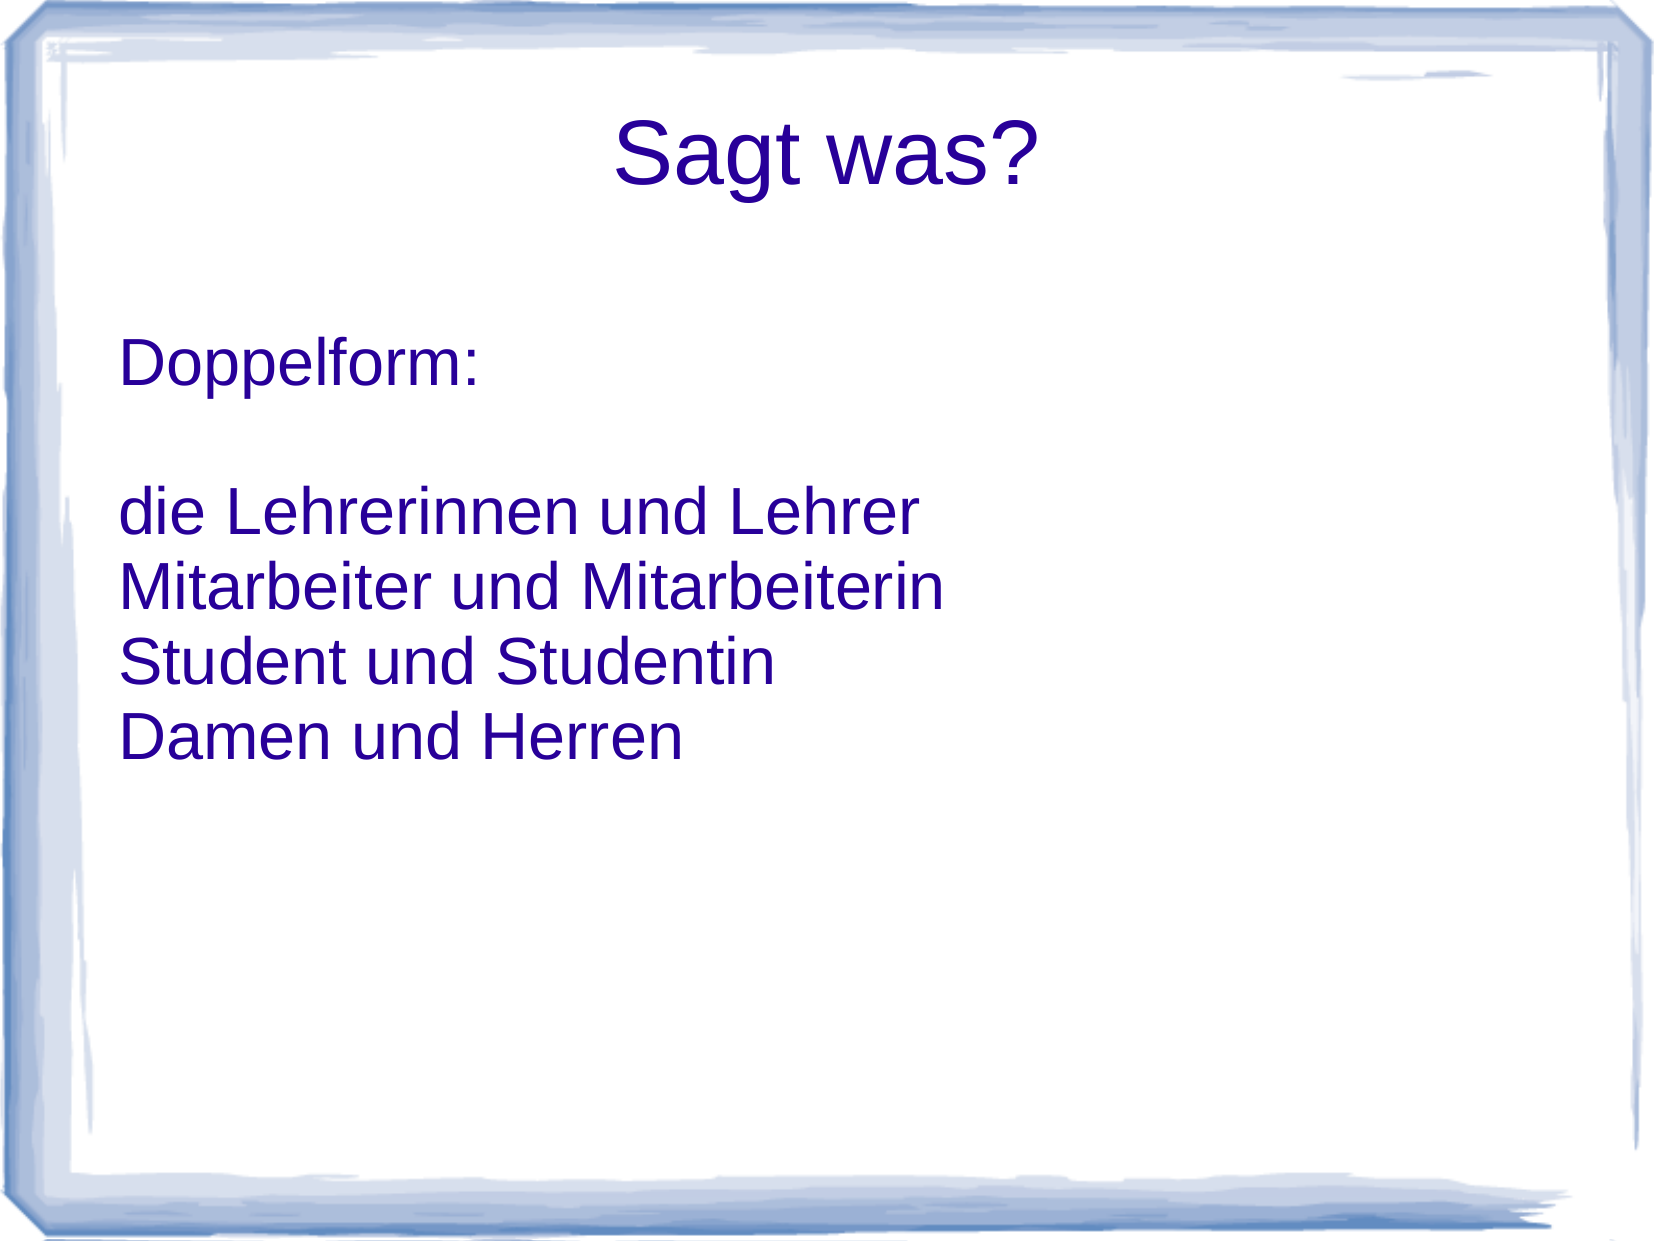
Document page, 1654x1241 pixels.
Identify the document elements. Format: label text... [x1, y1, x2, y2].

picture [0, 0, 1654, 1241]
subtitle Doppelform: die Lehrerinnen und Lehrer Mitarbeiter und Mitarbeiterin Student und Studentin Damen und Herren [118, 324, 1571, 1004]
title Sagt was? [82, 49, 1571, 257]
